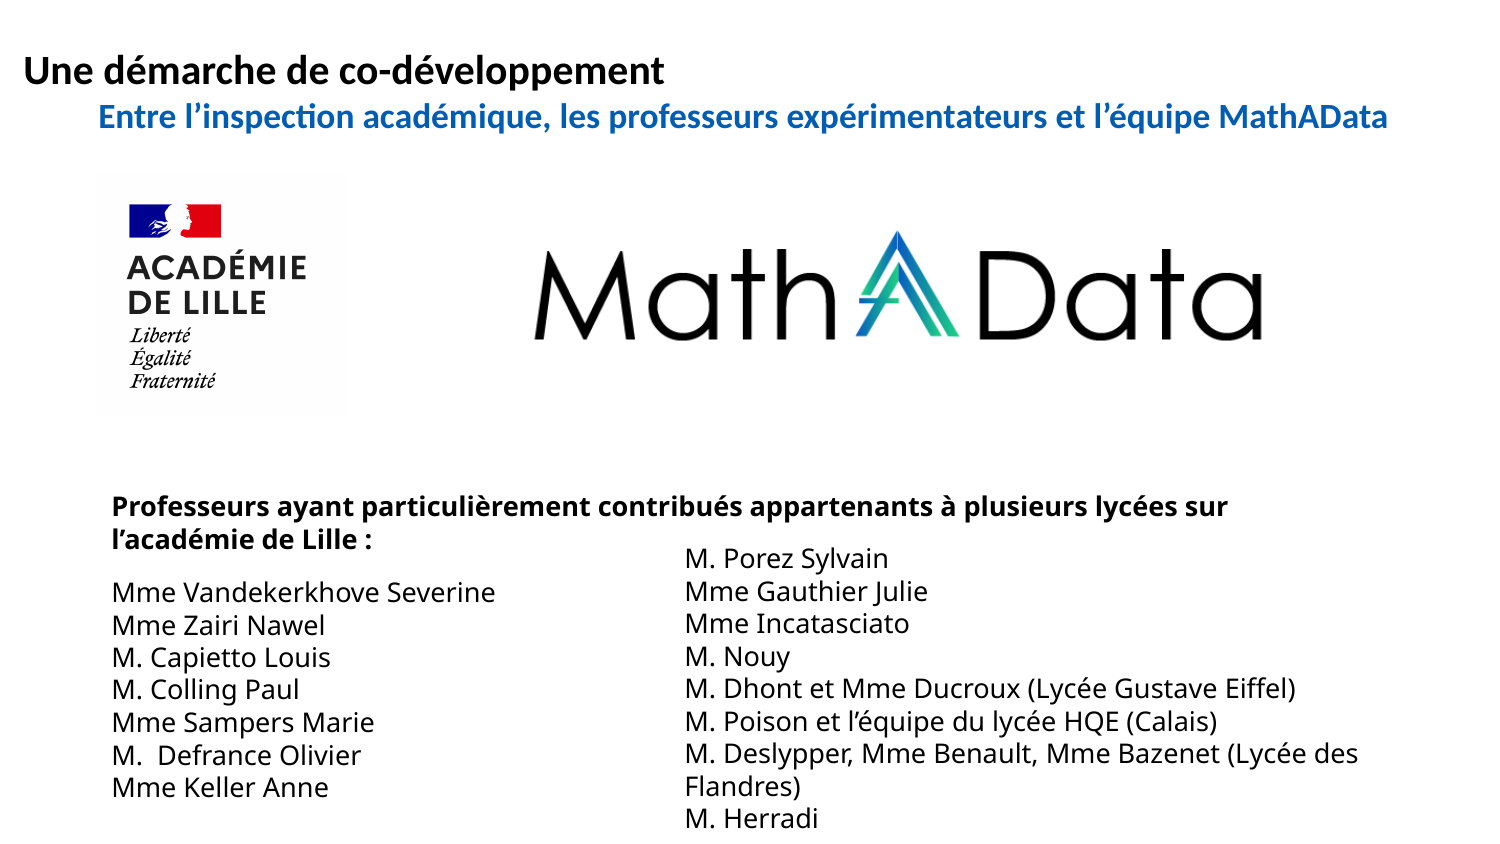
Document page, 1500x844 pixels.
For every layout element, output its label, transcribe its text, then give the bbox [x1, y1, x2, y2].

text_box Une démarche de co-développement Entre l’inspection académique, les professeurs expérimentateurs et l’équipe MathAData [8, 27, 1492, 188]
picture [96, 171, 346, 422]
picture [526, 222, 1271, 359]
text_box Professeurs ayant particulièrement contribués appartenants à plusieurs lycées sur l’académie de Lille : Mme Vandekerkhove Severine Mme Zairi Nawel M. Capietto Louis M. Colling Paul Mme Sampers Marie M. Defrance Olivier Mme Keller Anne [96, 474, 1352, 818]
text_box M. Porez Sylvain Mme Gauthier Julie Mme Incatasciato M. Nouy M. Dhont et Mme Ducroux (Lycée Gustave Eiffel) M. Poison et l’équipe du lycée HQE (Calais) M. Deslypper, Mme Benault, Mme Bazenet (Lycée des Flandres) M. Herradi [669, 526, 1448, 844]
